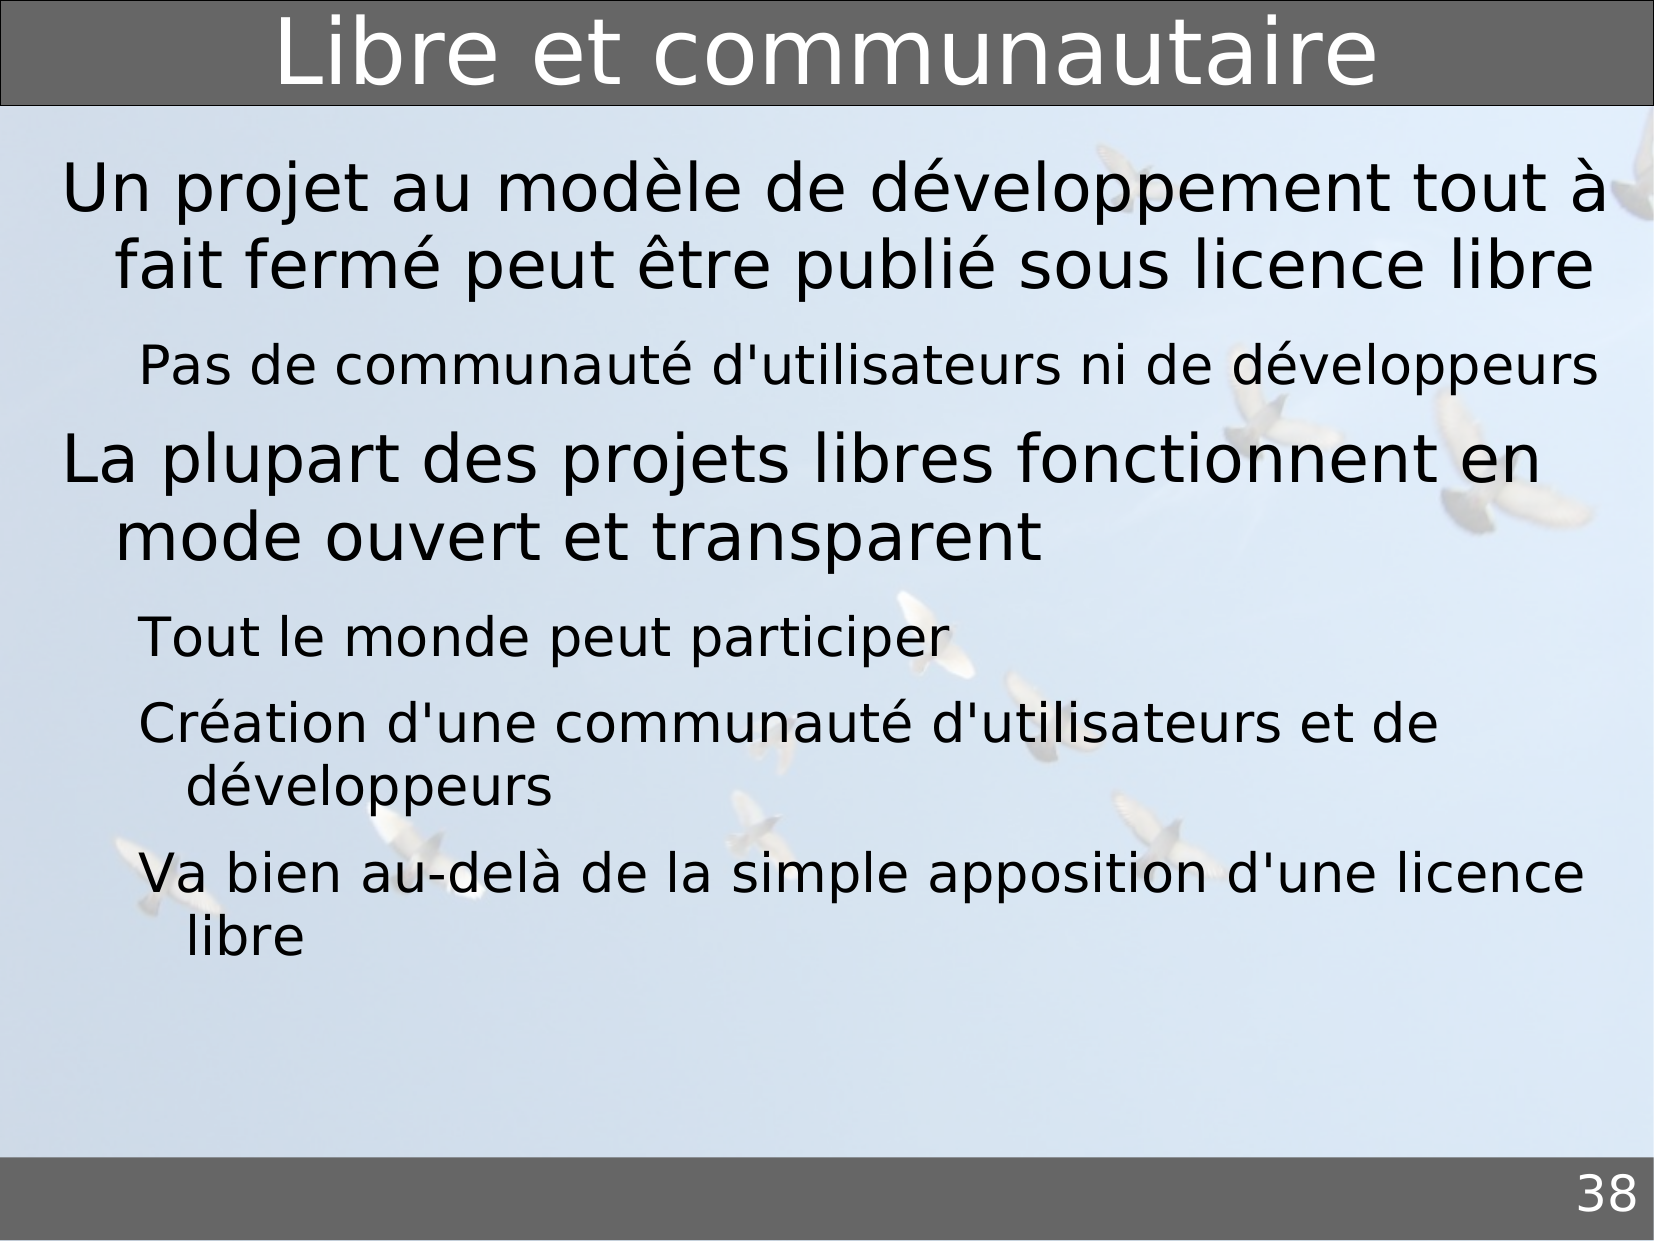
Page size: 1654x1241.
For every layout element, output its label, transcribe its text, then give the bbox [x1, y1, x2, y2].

title Libre et communautaire [0, 0, 1654, 107]
list Un projet au modèle de développement tout à fait fermé peut être publié sous licence libre Pas de communauté d'utilisateurs ni de développeurs La plupart des projets libres fonctionnent en mode ouvert et transparent Tout le monde peut participer Création d'une communauté d'utilisateurs et de développeurs Va bien au-delà de la simple apposition d'une licence libre [43, 149, 1617, 1109]
